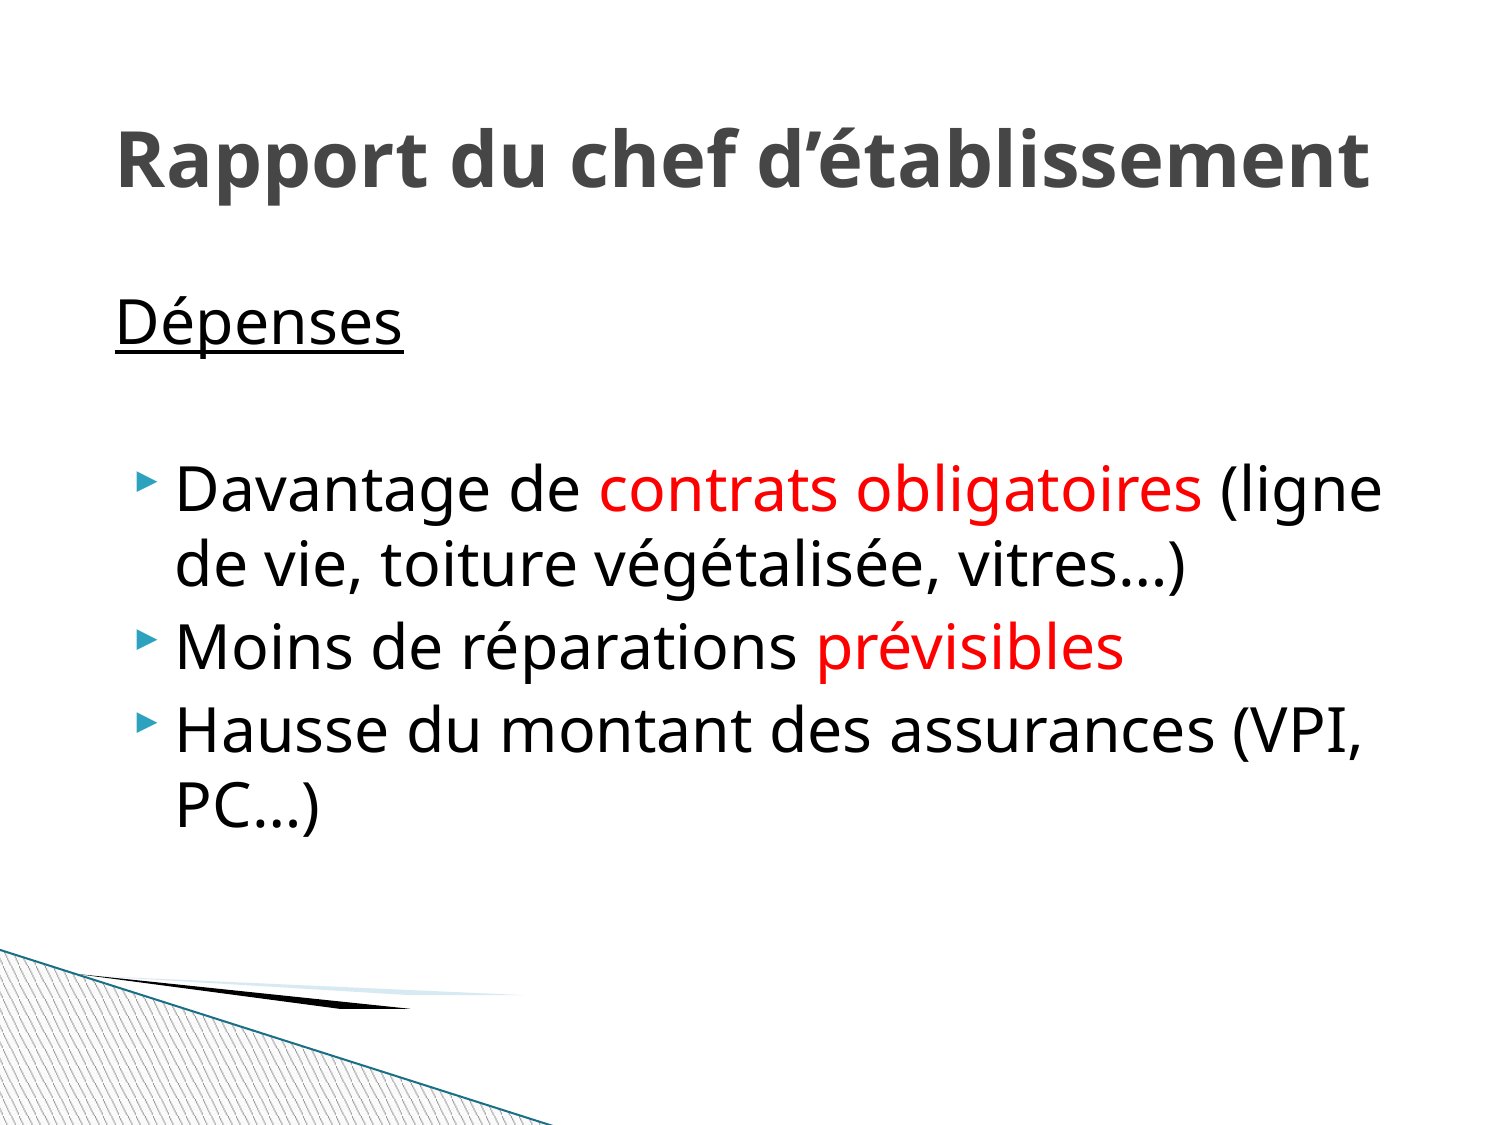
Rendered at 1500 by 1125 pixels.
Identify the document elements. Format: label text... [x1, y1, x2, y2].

title Rapport du chef d’établissement [100, 62, 1425, 219]
picture [0, 952, 543, 1125]
list Dépenses Davantage de contrats obligatoires (ligne de vie, toiture végétalisée, vitres…) Moins de réparations prévisibles Hausse du montant des assurances (VPI, PC…) [100, 219, 1425, 1000]
